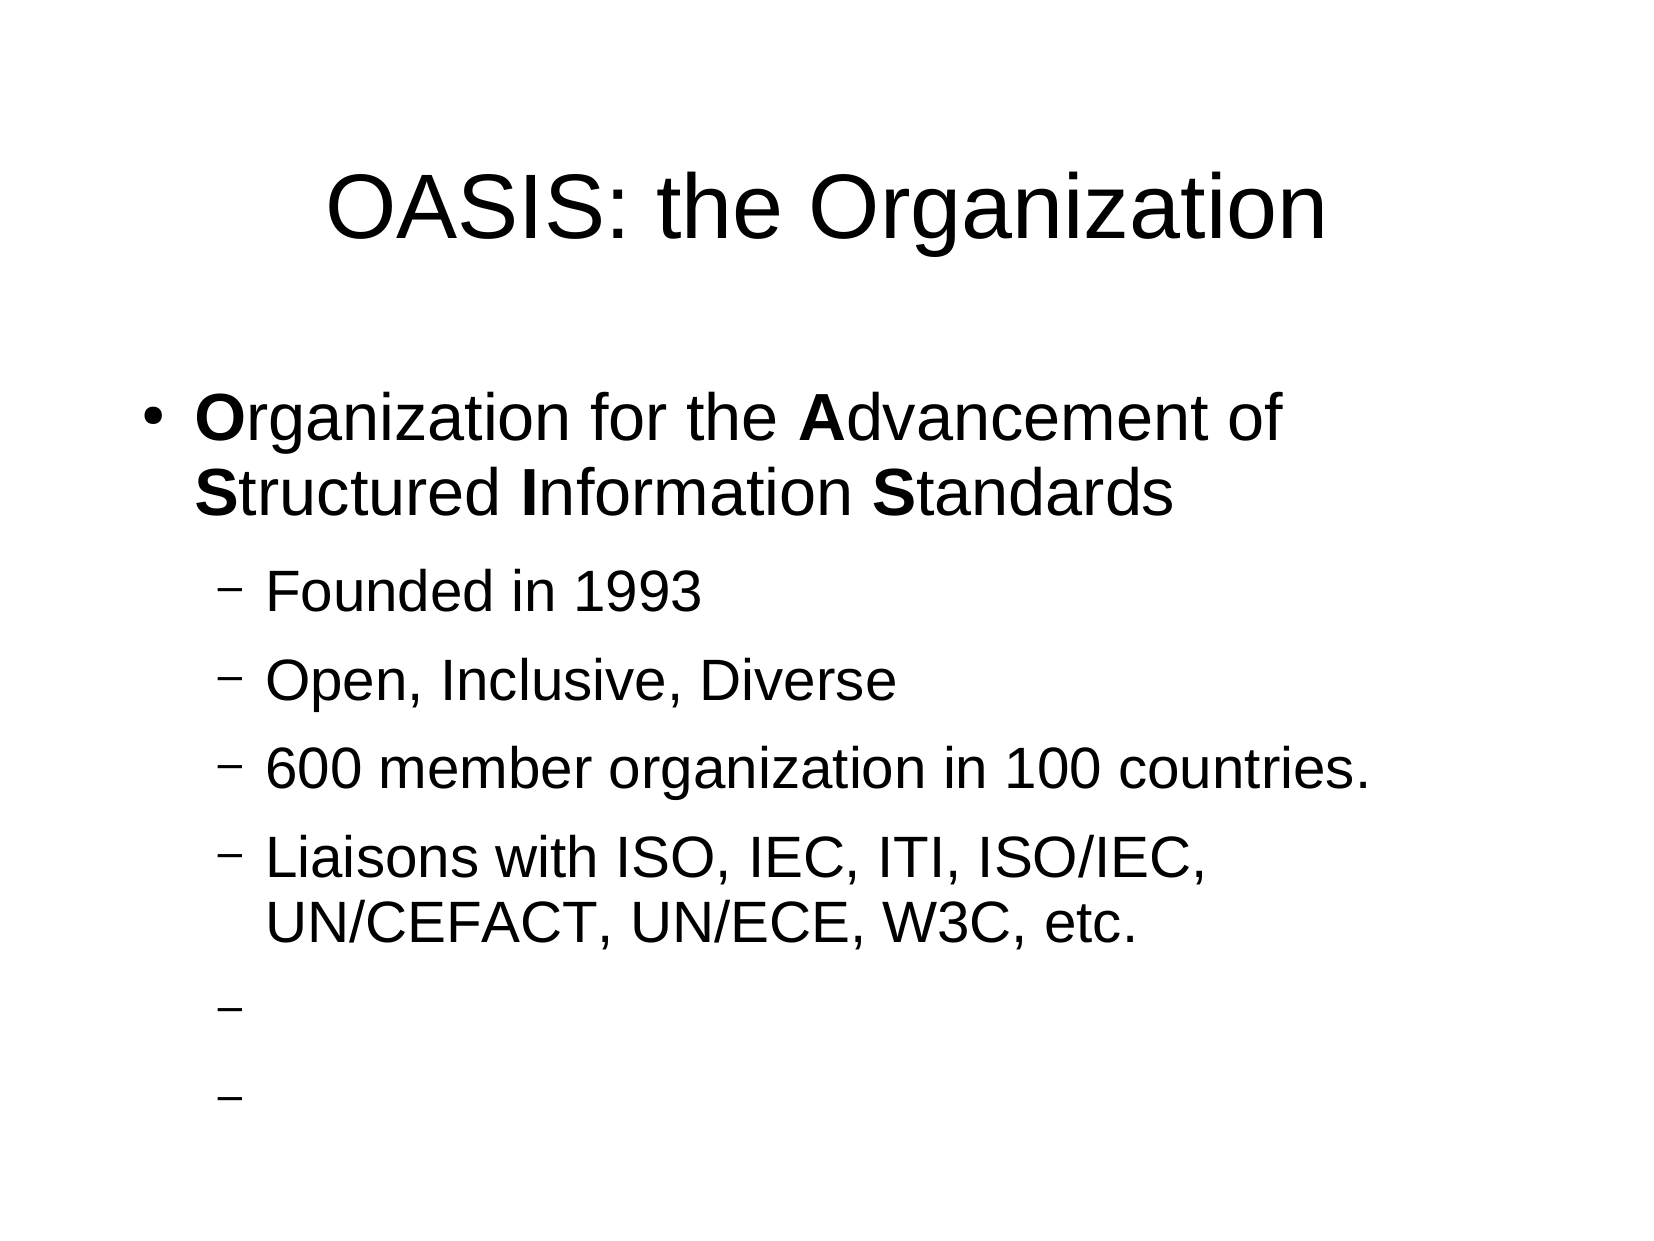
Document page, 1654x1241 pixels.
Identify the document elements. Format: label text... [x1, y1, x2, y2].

list Organization for the Advancement of Structured Information Standards Founded in 1993 Open, Inclusive, Diverse 600 member organization in 100 countries. Liaisons with ISO, IEC, ITI, ISO/IEC, UN/CEFACT, UN/ECE, W3C, etc. [123, 379, 1536, 1241]
title OASIS: the Organization [121, 102, 1534, 311]
